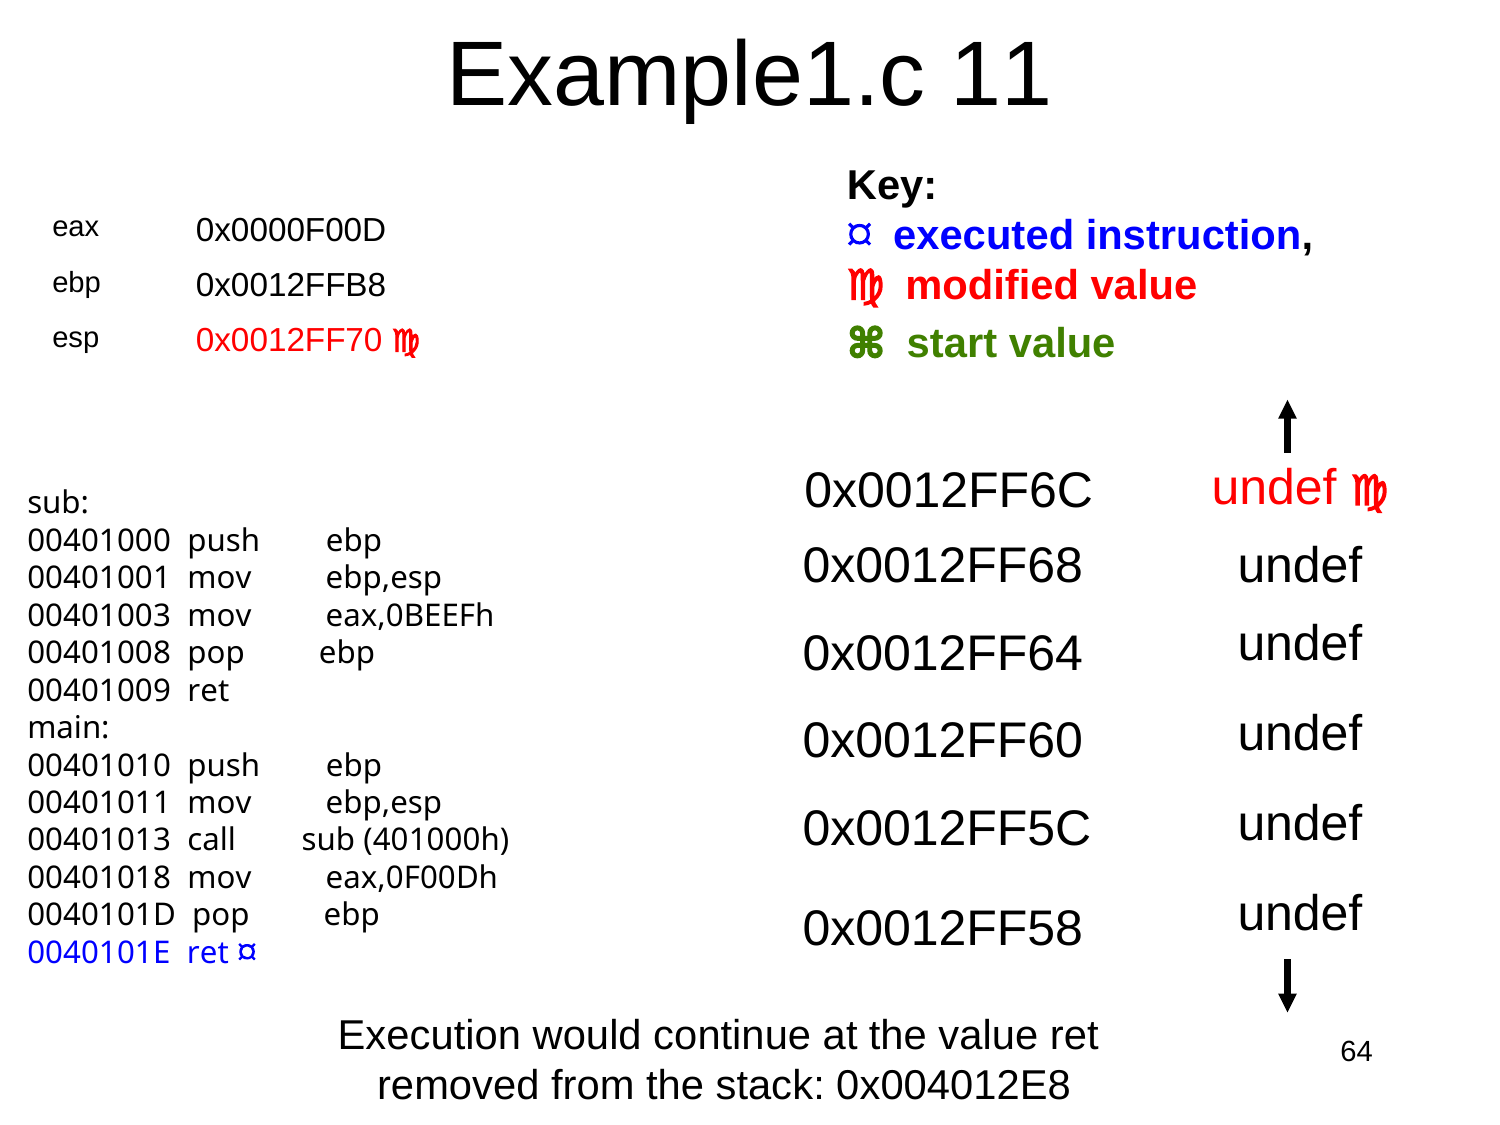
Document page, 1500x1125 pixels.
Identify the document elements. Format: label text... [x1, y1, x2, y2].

table_cell esp [38, 311, 181, 366]
title Example1.c 11 [112, 0, 1388, 163]
text_box 0x0012FF68 [787, 524, 1098, 601]
text_box 0x0012FF6C [789, 449, 1108, 526]
table_header undef  [1112, 447, 1487, 525]
table_cell 0x0012FFB8 [181, 255, 525, 311]
table_cell ebp [38, 255, 181, 311]
table_cell undef [1112, 783, 1487, 872]
table_cell 0x0012FF70  [181, 311, 525, 366]
table_cell undef [1112, 603, 1487, 692]
text_box 0x0012FF5C [787, 787, 1107, 863]
text_box 0x0012FF58 [787, 887, 1098, 963]
table_cell undef [1112, 872, 1487, 962]
text_box 0x0012FF60 [787, 699, 1098, 776]
text_box 0x0012FF64 [787, 612, 1098, 688]
text_box sub: 00401000 push ebp 00401001 mov ebp,esp 00401003 mov eax,0BEEFh 00401008 pop ebp 00401009 ret main: 00401010 push ebp 00401011 mov ebp,esp 00401013 call sub (401000h) 00401018 mov eax,0F00Dh 0040101D pop ebp 0040101E ret  [12, 474, 775, 1101]
text_box Execution would continue at the value ret removed from the stack: 0x004012E8 [322, 999, 1126, 1116]
table_header eax [38, 200, 181, 255]
table_header 0x0000F00D [181, 200, 525, 255]
text_box Key: executed instruction, modified value start value [832, 149, 1340, 376]
table_cell undef [1112, 692, 1487, 783]
text_box <number> [1126, 1025, 1388, 1101]
table_header undef [1112, 525, 1487, 603]
